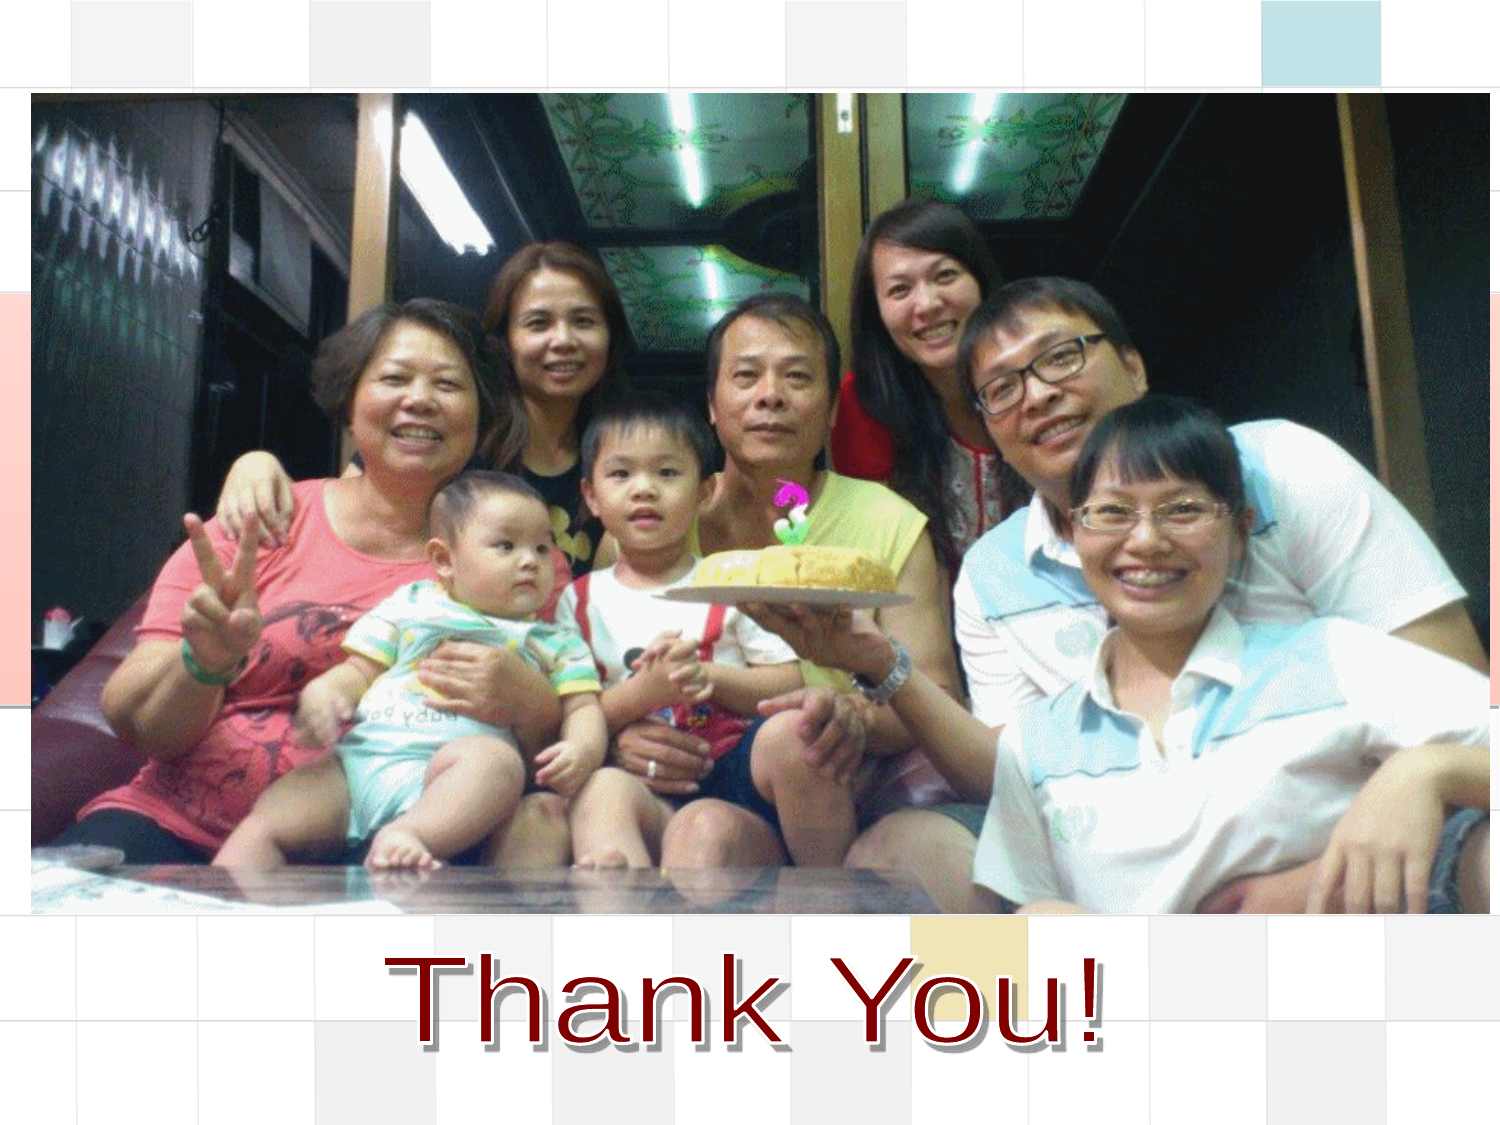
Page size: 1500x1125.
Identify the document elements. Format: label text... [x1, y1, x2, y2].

text_box Thank You! [641, 975, 704, 1043]
text_box Thank You! [826, 956, 918, 1043]
text_box Thank You! [1082, 956, 1097, 1019]
picture [31, 93, 1490, 914]
text_box Thank You! [479, 952, 542, 1043]
text_box Thank You! [913, 975, 982, 1045]
text_box Thank You! [722, 952, 786, 1043]
text_box Thank You! [997, 976, 1060, 1045]
text_box Thank You! [383, 956, 467, 1043]
text_box Thank You! [556, 975, 632, 1045]
